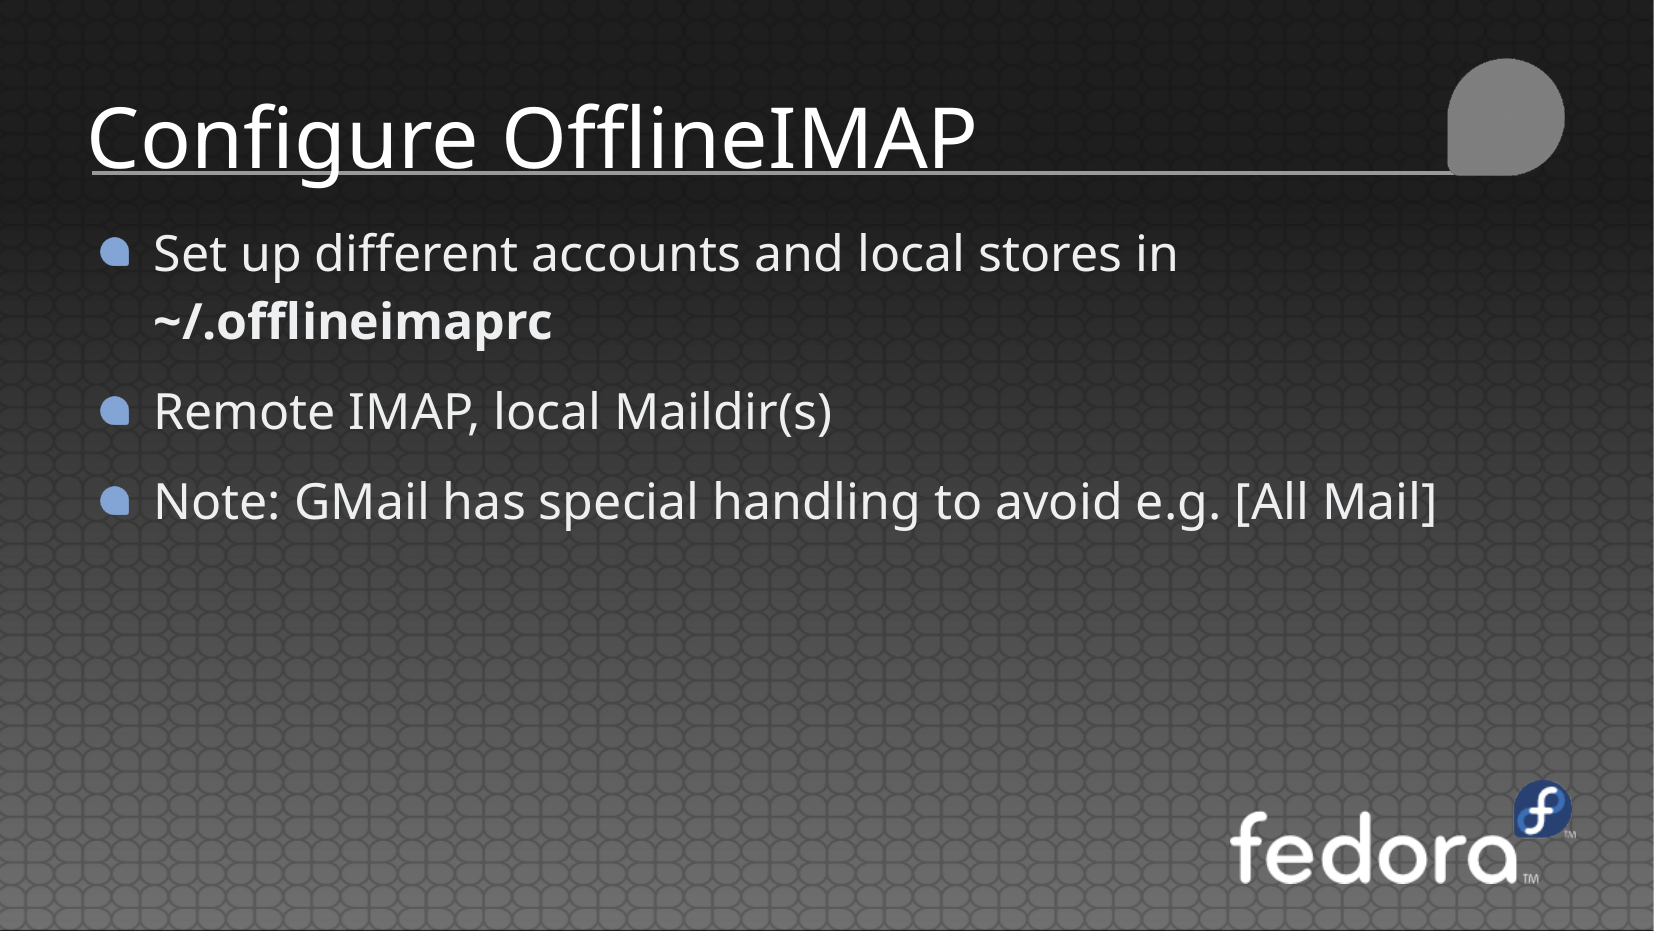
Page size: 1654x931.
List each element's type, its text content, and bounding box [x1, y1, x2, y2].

picture [0, 0, 1654, 931]
title Configure OfflineIMAP [86, 84, 1576, 187]
list Set up different accounts and local stores in ~/.offlineimaprc Remote IMAP, local Maildir(s) Note: GMail has special handling to avoid e.g. [All Mail] [82, 217, 1571, 758]
